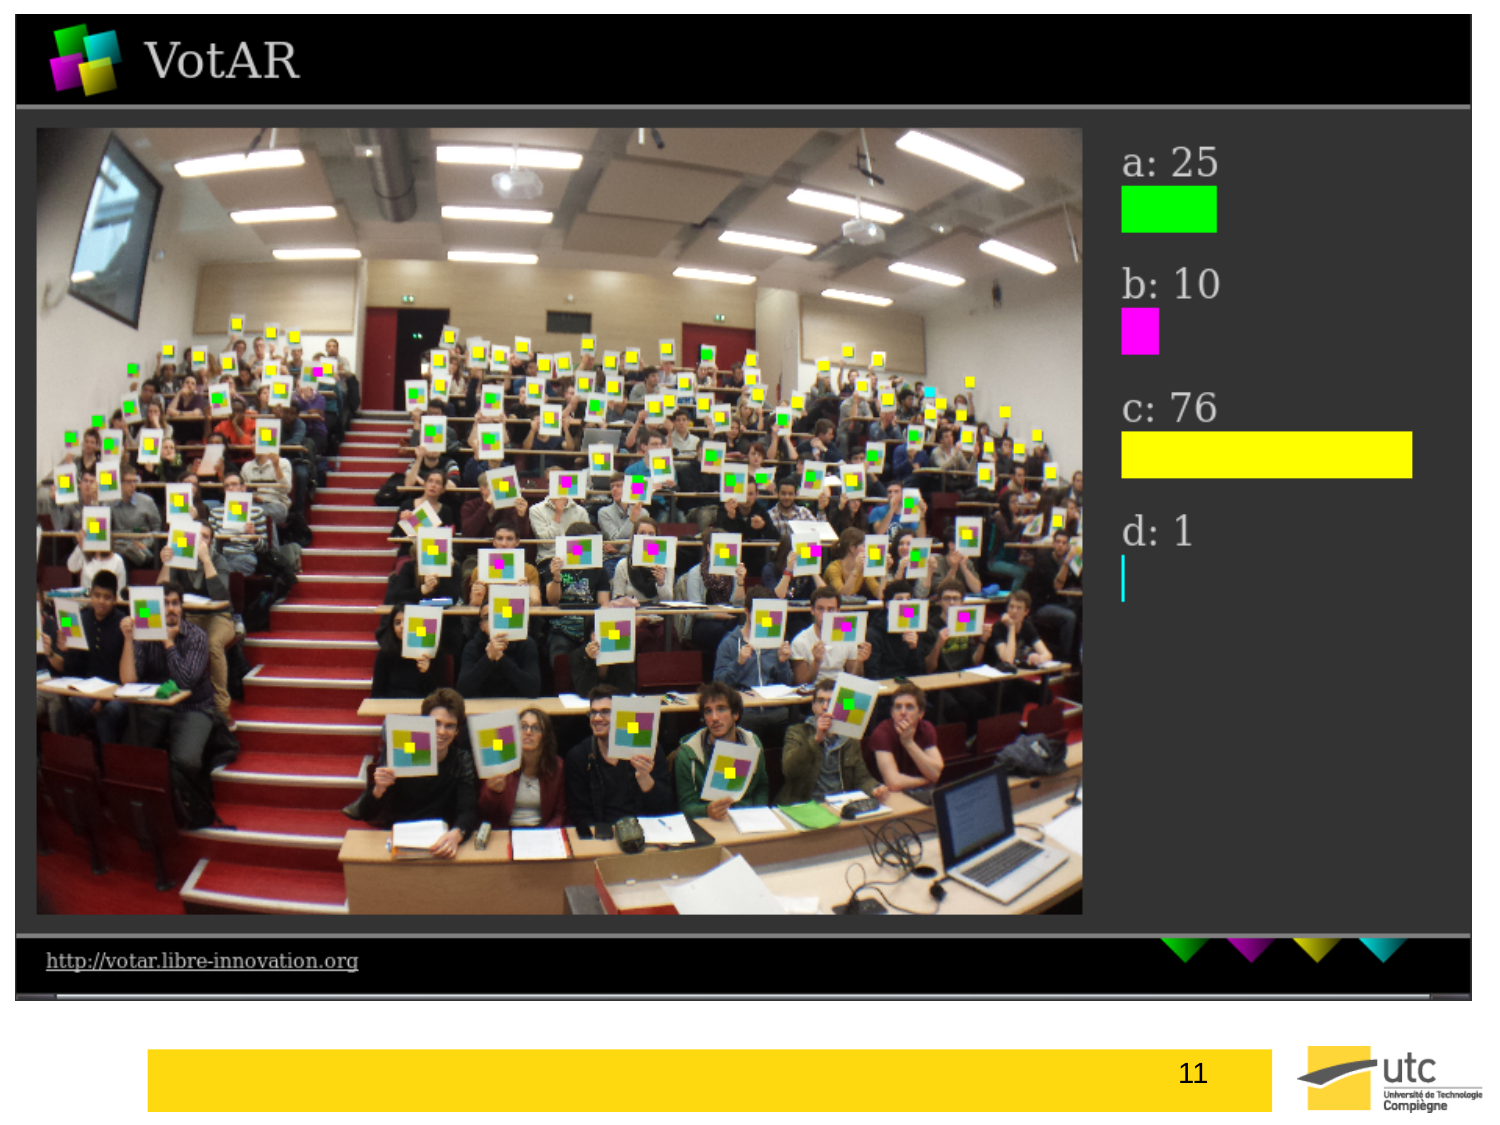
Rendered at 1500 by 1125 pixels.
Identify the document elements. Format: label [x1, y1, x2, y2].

picture [15, 14, 1472, 1001]
picture [1297, 1046, 1483, 1113]
